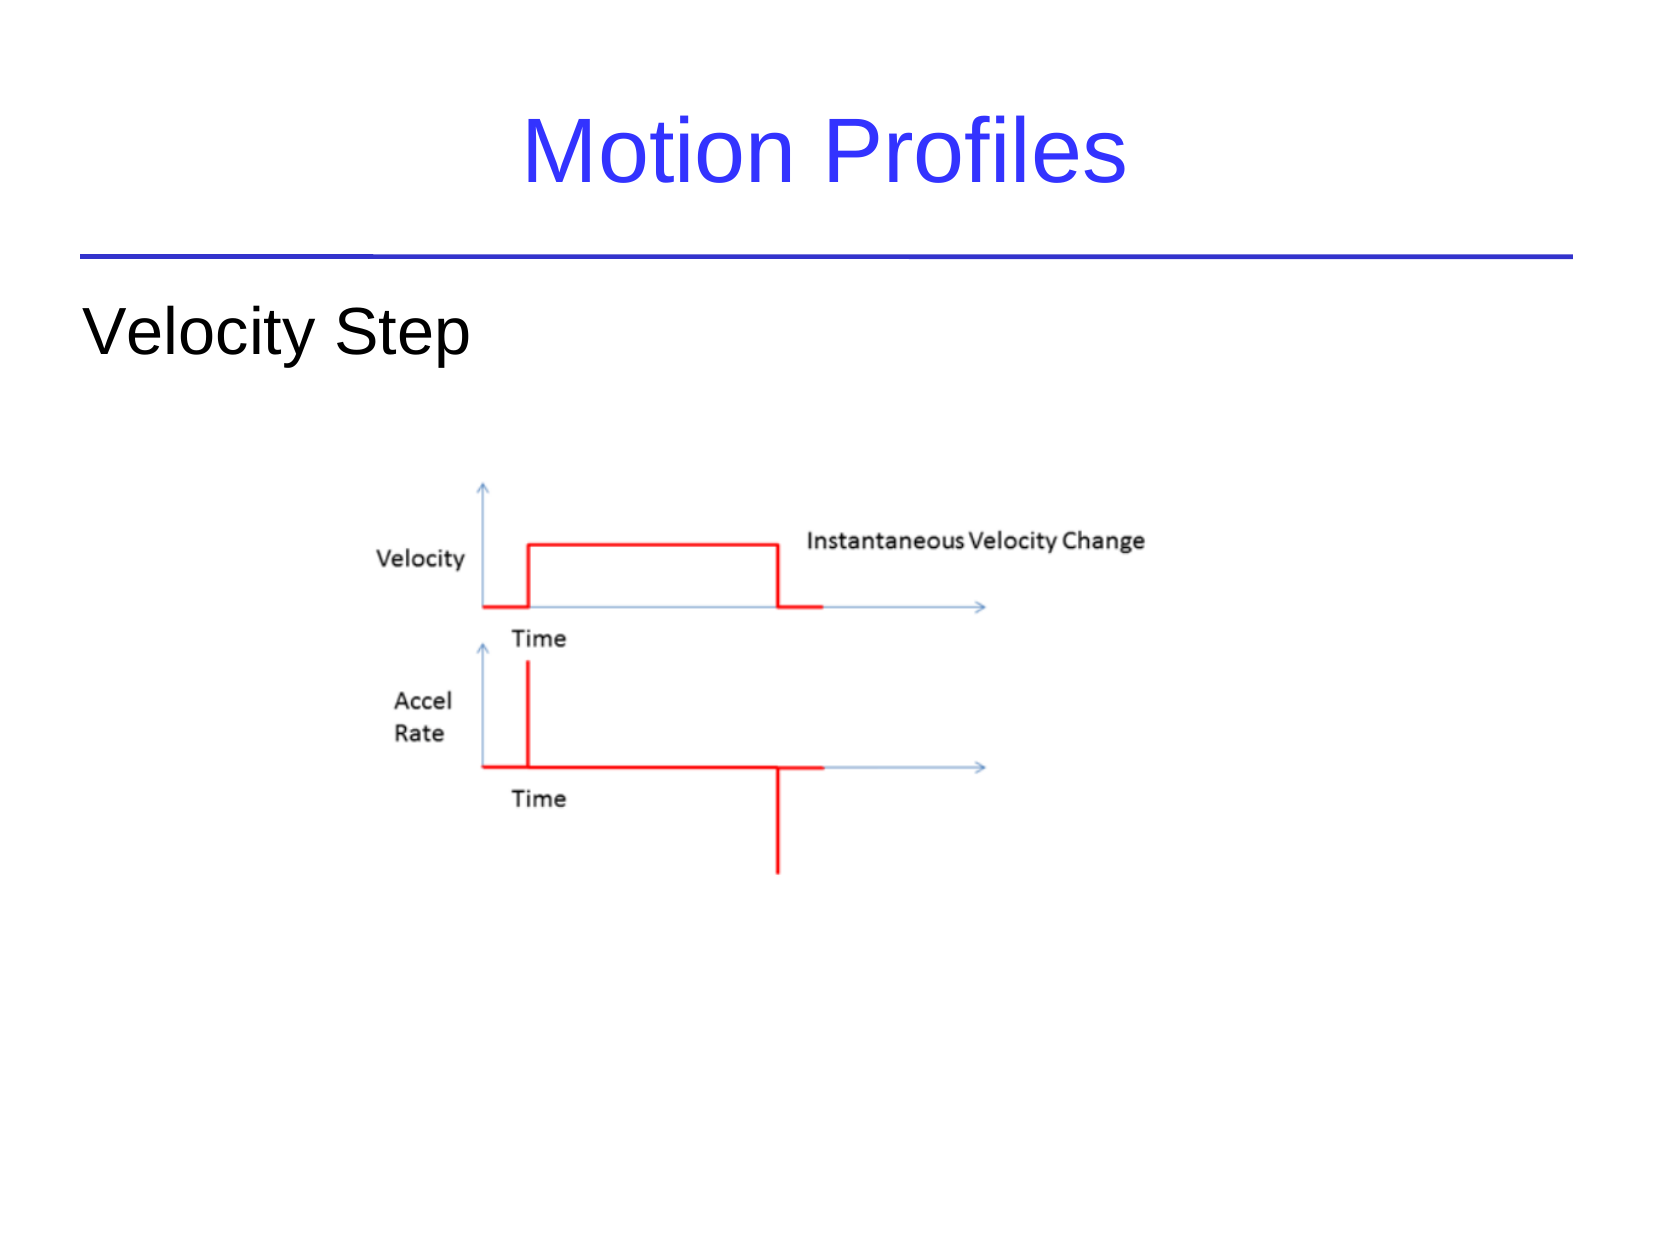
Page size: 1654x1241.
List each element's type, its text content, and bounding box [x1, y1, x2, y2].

title Motion Profiles [82, 49, 1569, 255]
list Velocity Step [82, 290, 1569, 1008]
picture [330, 479, 1180, 892]
